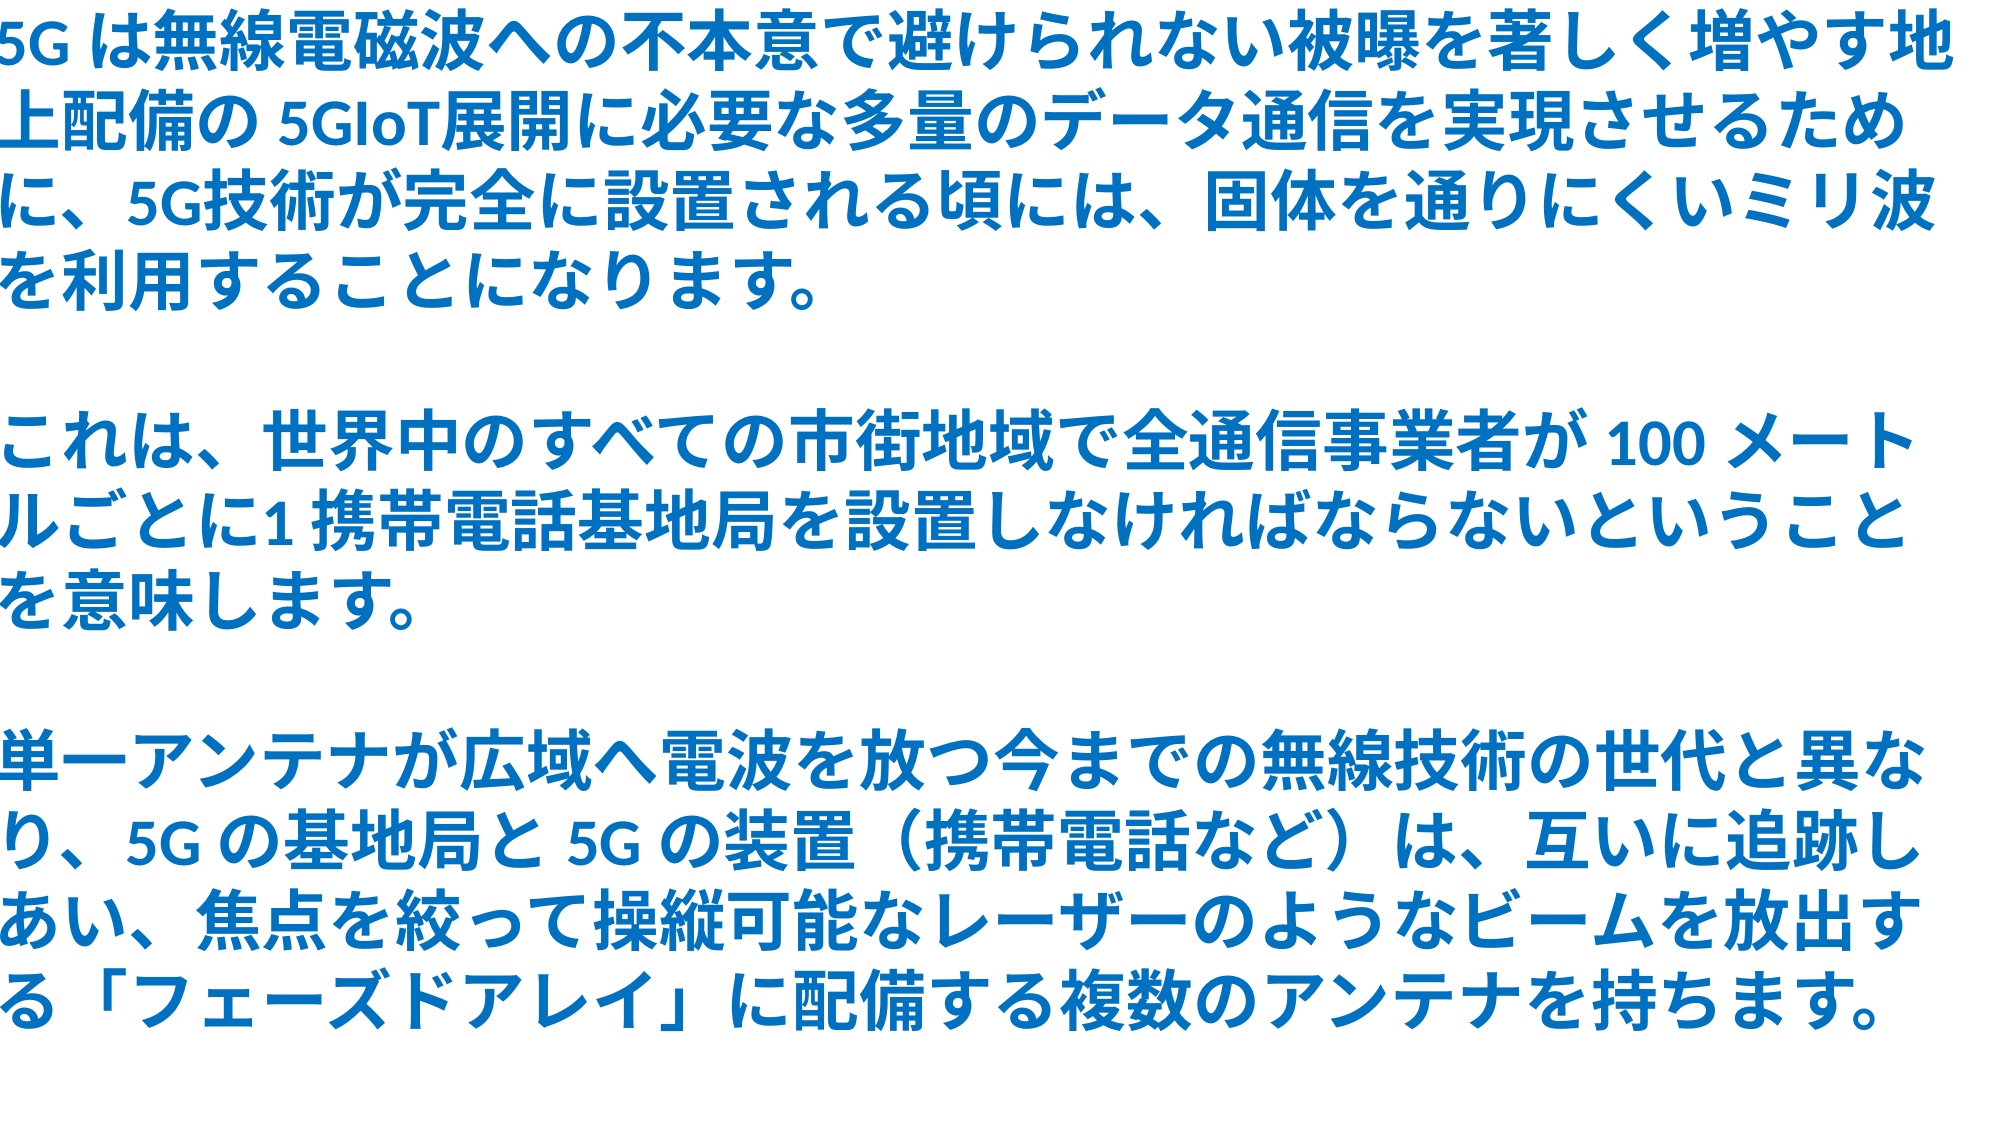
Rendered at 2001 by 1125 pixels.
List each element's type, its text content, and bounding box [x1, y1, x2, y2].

text_box 5G は無線電磁波への不本意で避けられない被曝を著しく増やす地上配備の 5GIoT展開に必要な多量のデータ通信を実現させるために、5G技術が完全に設置される頃には、固体を通りにくいミリ波を利用することになります。 これは、世界中のすべての市街地域で全通信事業者が 100 メートルごとに1 携帯電話基地局を設置しなければならないということを意味します。 単一アンテナが広域へ電波を放つ今までの無線技術の世代と異なり、5G の基地局と 5G の装置（携帯電話など）は、互いに追跡しあい、焦点を絞って操縦可能なレーザーのようなビームを放出する「フェーズドアレイ」に配備する複数のアンテナを持ちます。​ ​ [0, 0, 1979, 1125]
